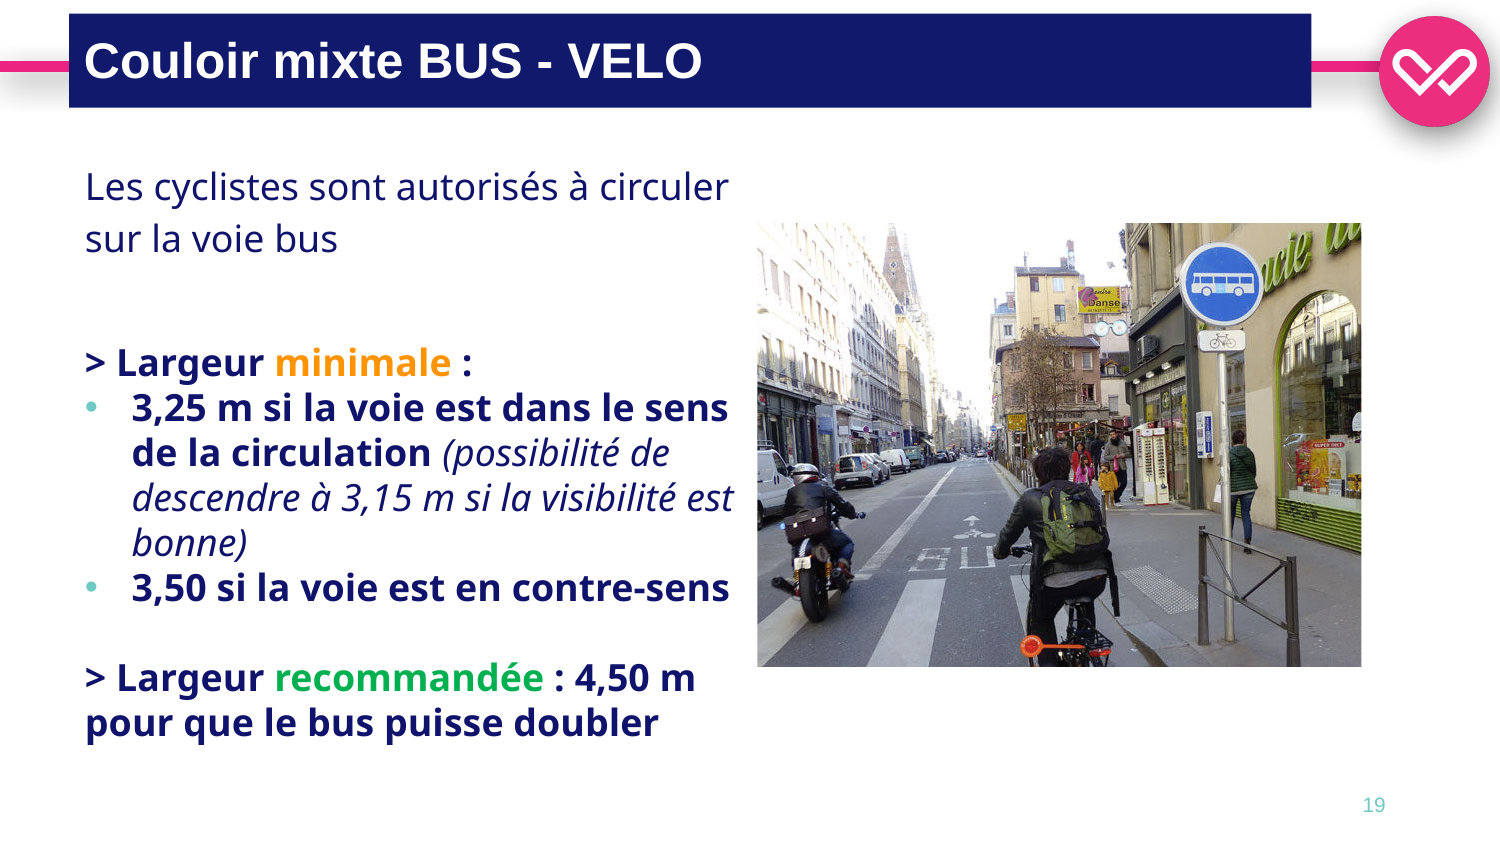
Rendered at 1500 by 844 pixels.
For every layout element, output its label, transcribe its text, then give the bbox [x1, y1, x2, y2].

text_box Les cyclistes sont autorisés à circuler sur la voie bus > Largeur minimale : 3,25 m si la voie est dans le sens de la circulation (possibilité de descendre à 3,15 m si la visibilité est bonne) 3,50 si la voie est en contre-sens > Largeur recommandée : 4,50 m pour que le bus puisse doubler [51, 141, 758, 649]
title Couloir mixte BUS - VELO [69, 13, 1312, 108]
picture [757, 223, 1362, 667]
picture [1379, 16, 1490, 127]
slide_number <number> [1059, 782, 1397, 827]
